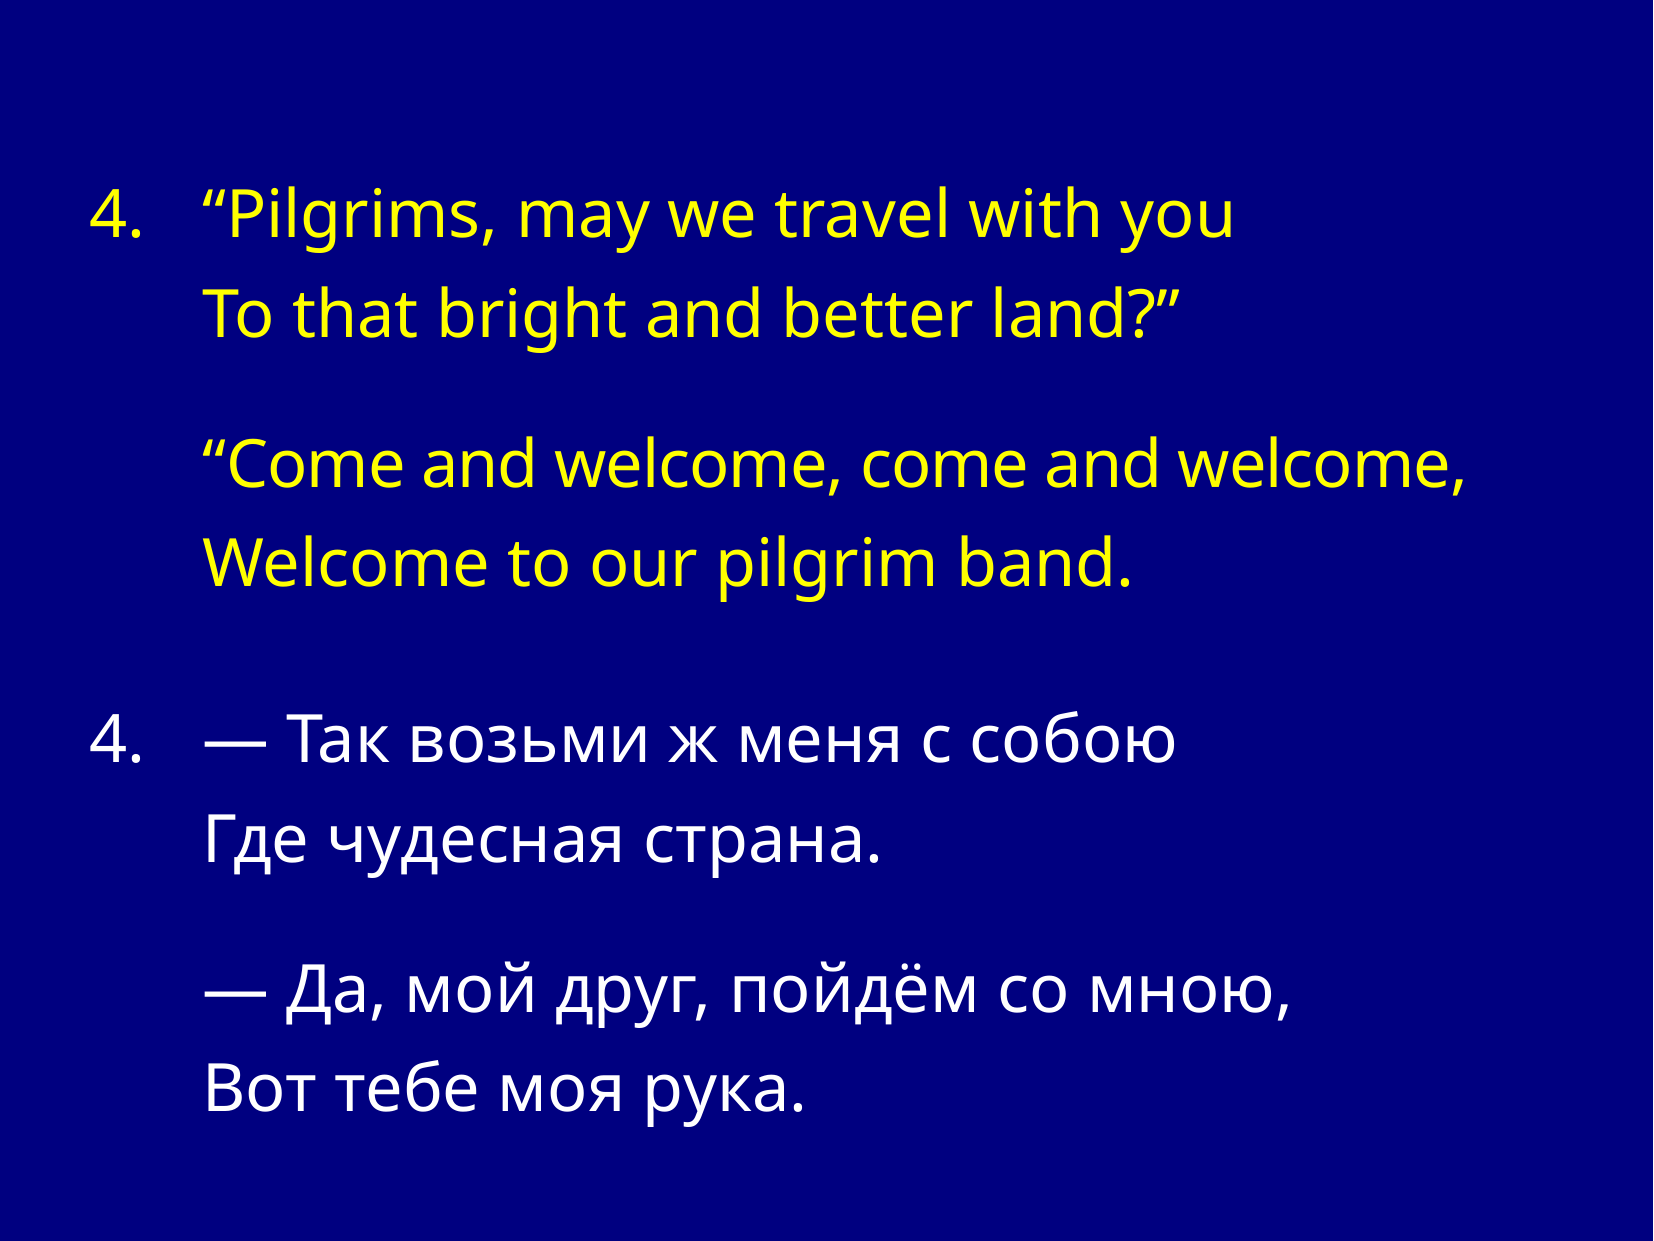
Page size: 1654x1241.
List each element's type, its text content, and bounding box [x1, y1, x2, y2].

text_box 4. “Pilgrims, may we travel with you To that bright and better land?” “Come and welcome, come and welcome, Welcome to our pilgrim band. [75, 150, 1653, 638]
text_box 4. — Так возьми ж меня с собою Где чудесная страна. — Да, мой друг, пойдём со мною, Вот тебе моя рука. [75, 675, 1576, 1163]
